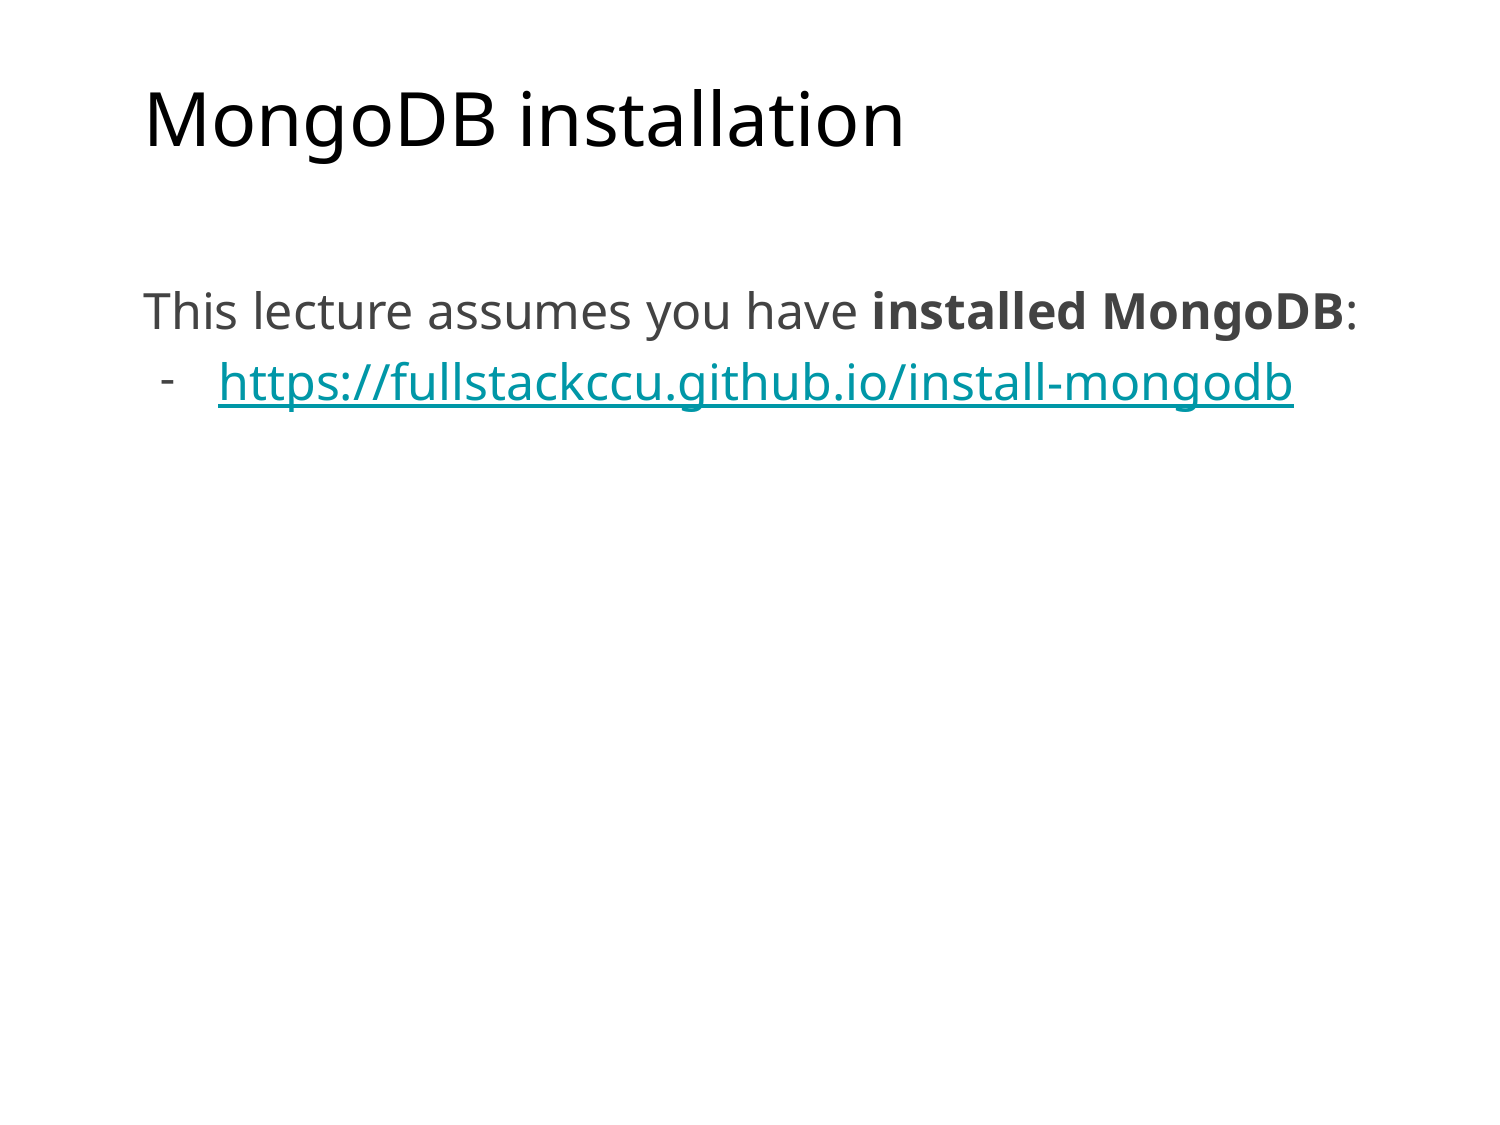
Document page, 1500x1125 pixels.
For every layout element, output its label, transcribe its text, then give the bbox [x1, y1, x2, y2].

title MongoDB installation [128, 56, 1372, 183]
list This lecture assumes you have installed MongoDB: https://fullstackccu.github.io/install-mongodb [128, 255, 1435, 1004]
